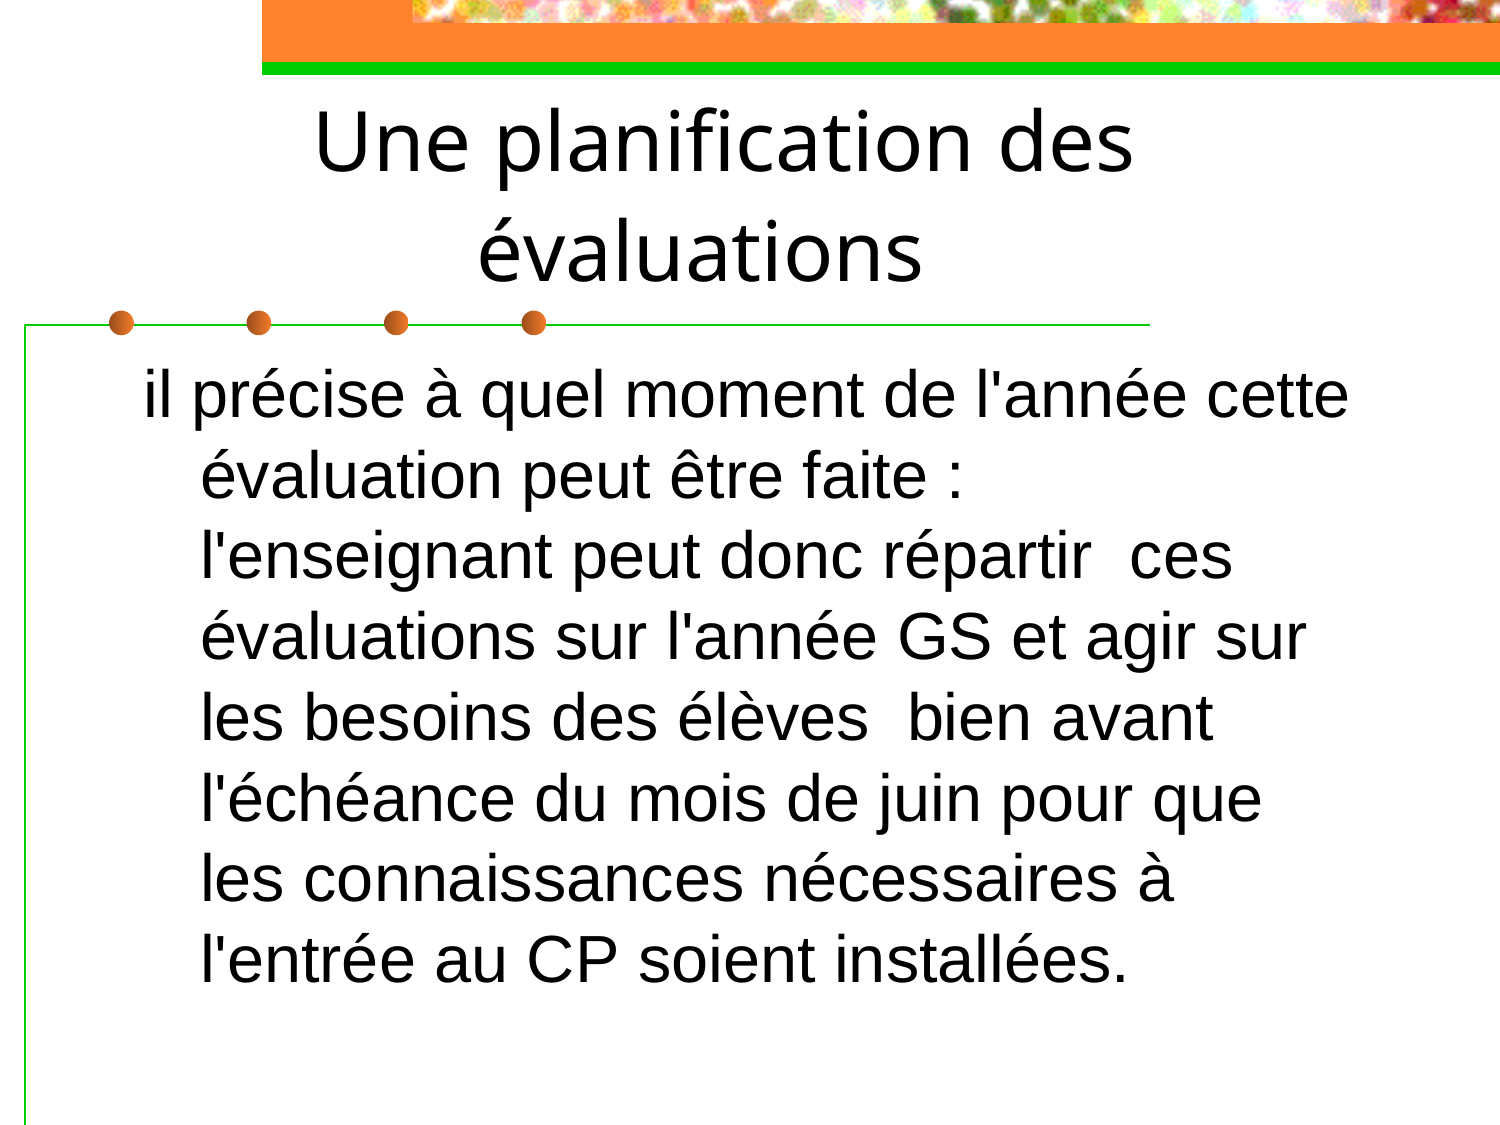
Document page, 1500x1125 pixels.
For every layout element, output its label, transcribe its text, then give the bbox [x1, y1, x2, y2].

title Une planification des évaluations [87, 76, 1362, 312]
list il précise à quel moment de l'année cette évaluation peut être faite : l'enseignant peut donc répartir ces évaluations sur l'année GS et agir sur les besoins des élèves bien avant l'échéance du mois de juin pour que les connaissances nécessaires à l'entrée au CP soient installées. [87, 350, 1362, 1045]
picture [412, 0, 1500, 23]
